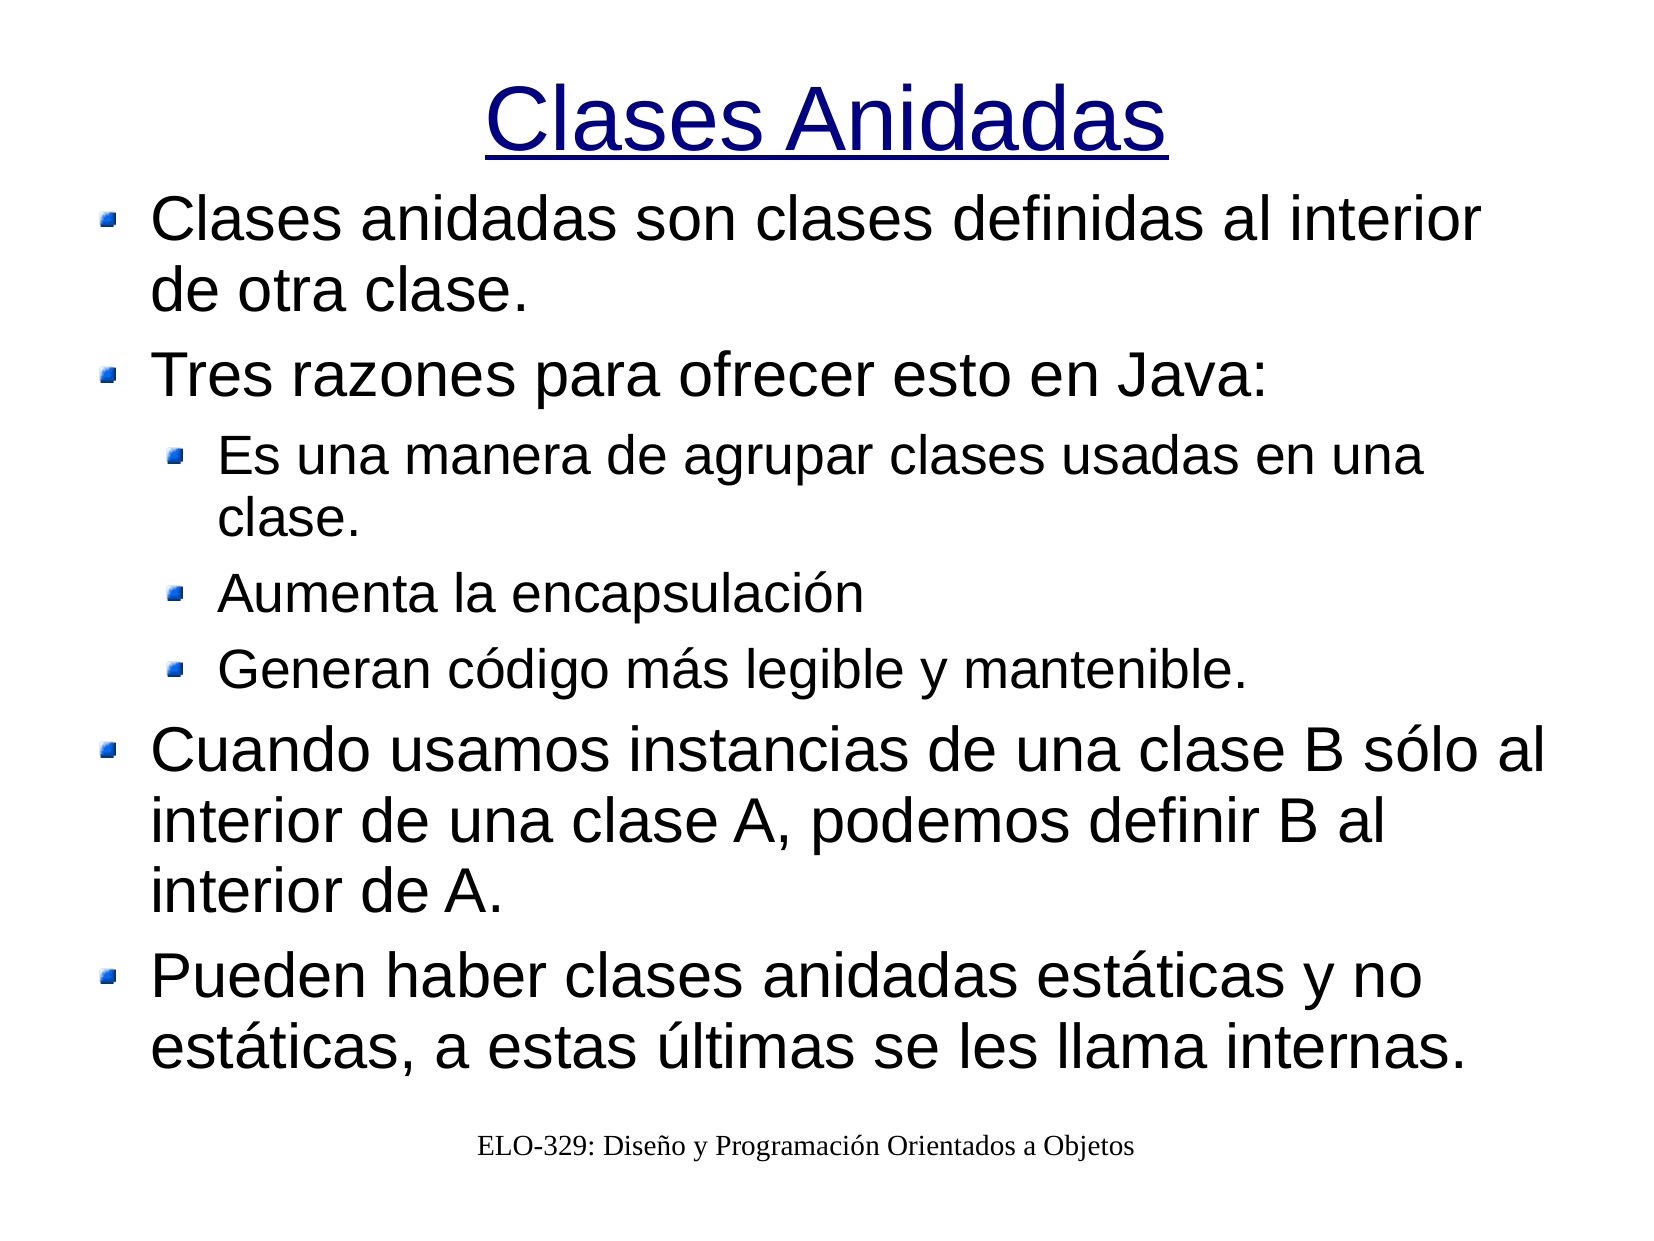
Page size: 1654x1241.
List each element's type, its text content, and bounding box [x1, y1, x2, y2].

list Clases anidadas son clases definidas al interior de otra clase. Tres razones para ofrecer esto en Java: Es una manera de agrupar clases usadas en una clase. Aumenta la encapsulación Generan código más legible y mantenible. Cuando usamos instancias de una clase B sólo al interior de una clase A, podemos definir B al interior de A. Pueden haber clases anidadas estáticas y no estáticas, a estas últimas se les llama internas. [82, 183, 1571, 1084]
title Clases Anidadas [82, 49, 1571, 183]
